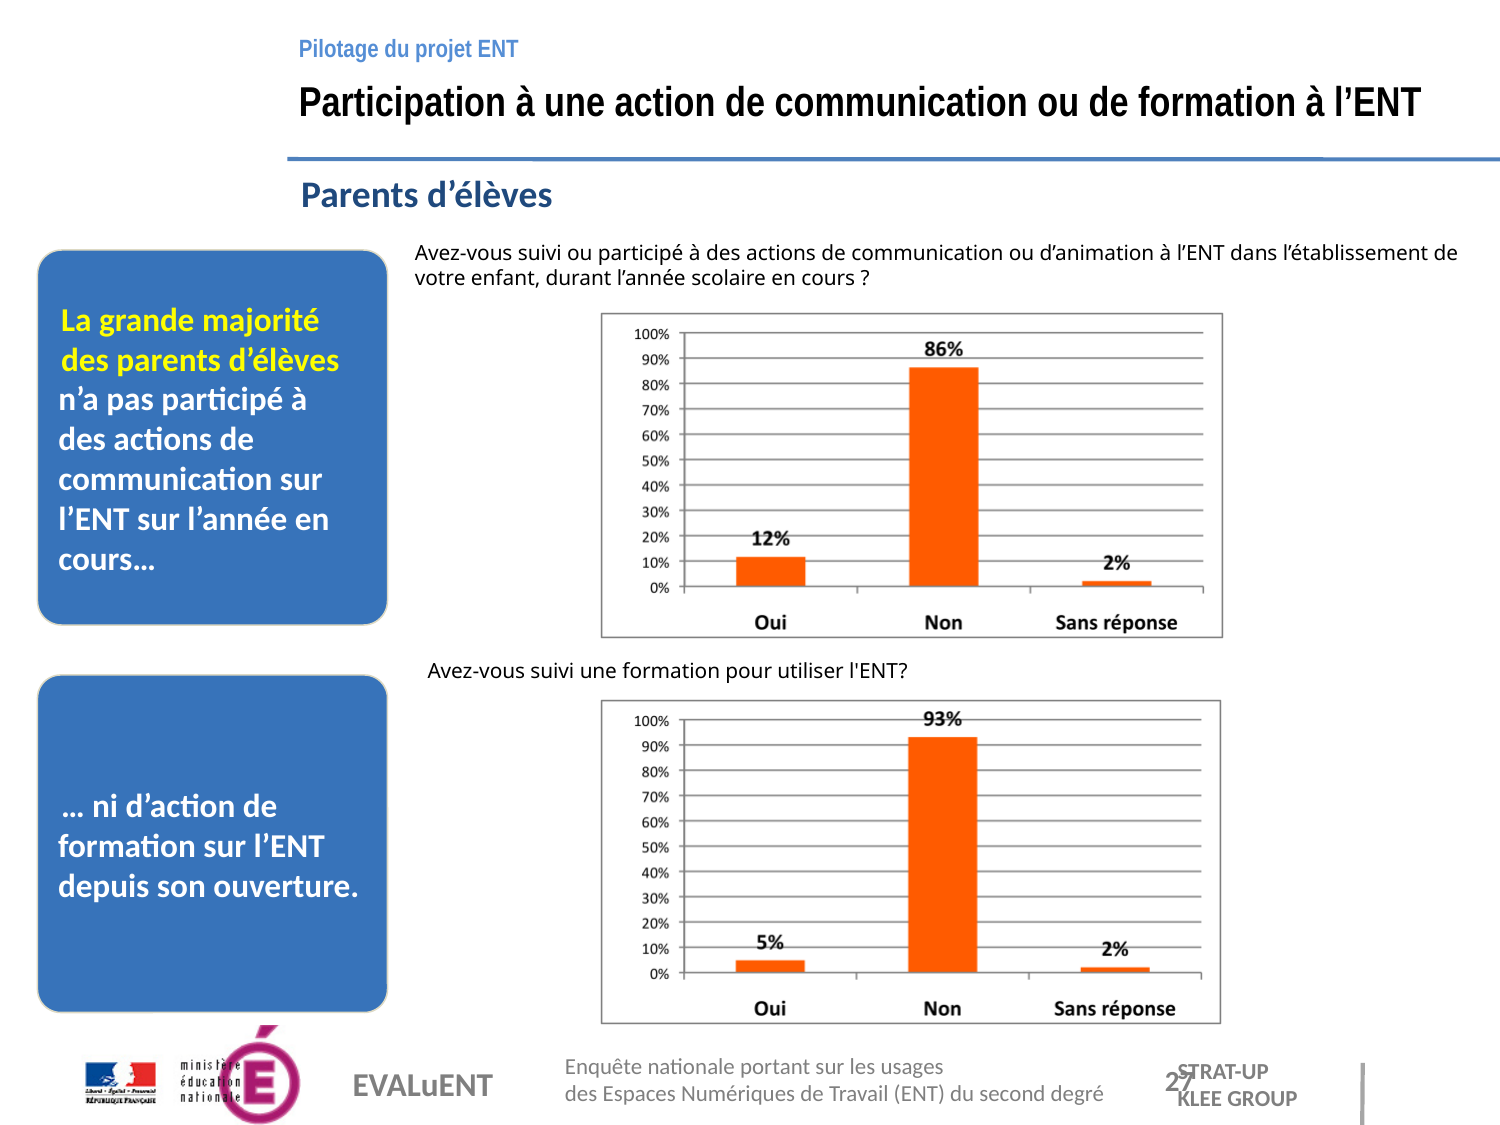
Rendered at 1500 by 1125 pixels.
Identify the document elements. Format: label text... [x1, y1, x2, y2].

text_box Avez-vous suivi une formation pour utiliser l'ENT? [412, 650, 1500, 692]
text_box [1074, 1050, 1426, 1110]
text_box … ni d’action de formation sur l’ENT depuis son ouverture. [37, 674, 388, 1013]
text_box Parents d’élèves [286, 162, 571, 224]
picture [600, 312, 1224, 639]
text_box Pilotage du projet ENT Participation à une action de communication ou de formation à l’ENT [284, 25, 1455, 100]
text_box Avez-vous suivi ou participé à des actions de communication ou d’animation à l’ENT dans l’établissement de votre enfant, durant l’année scolaire en cours ? [399, 231, 1488, 300]
picture [600, 699, 1222, 1025]
text_box La grande majorité des parents d’élèves n’a pas participé à des actions de communication sur l’ENT sur l’année en cours… [37, 249, 388, 626]
